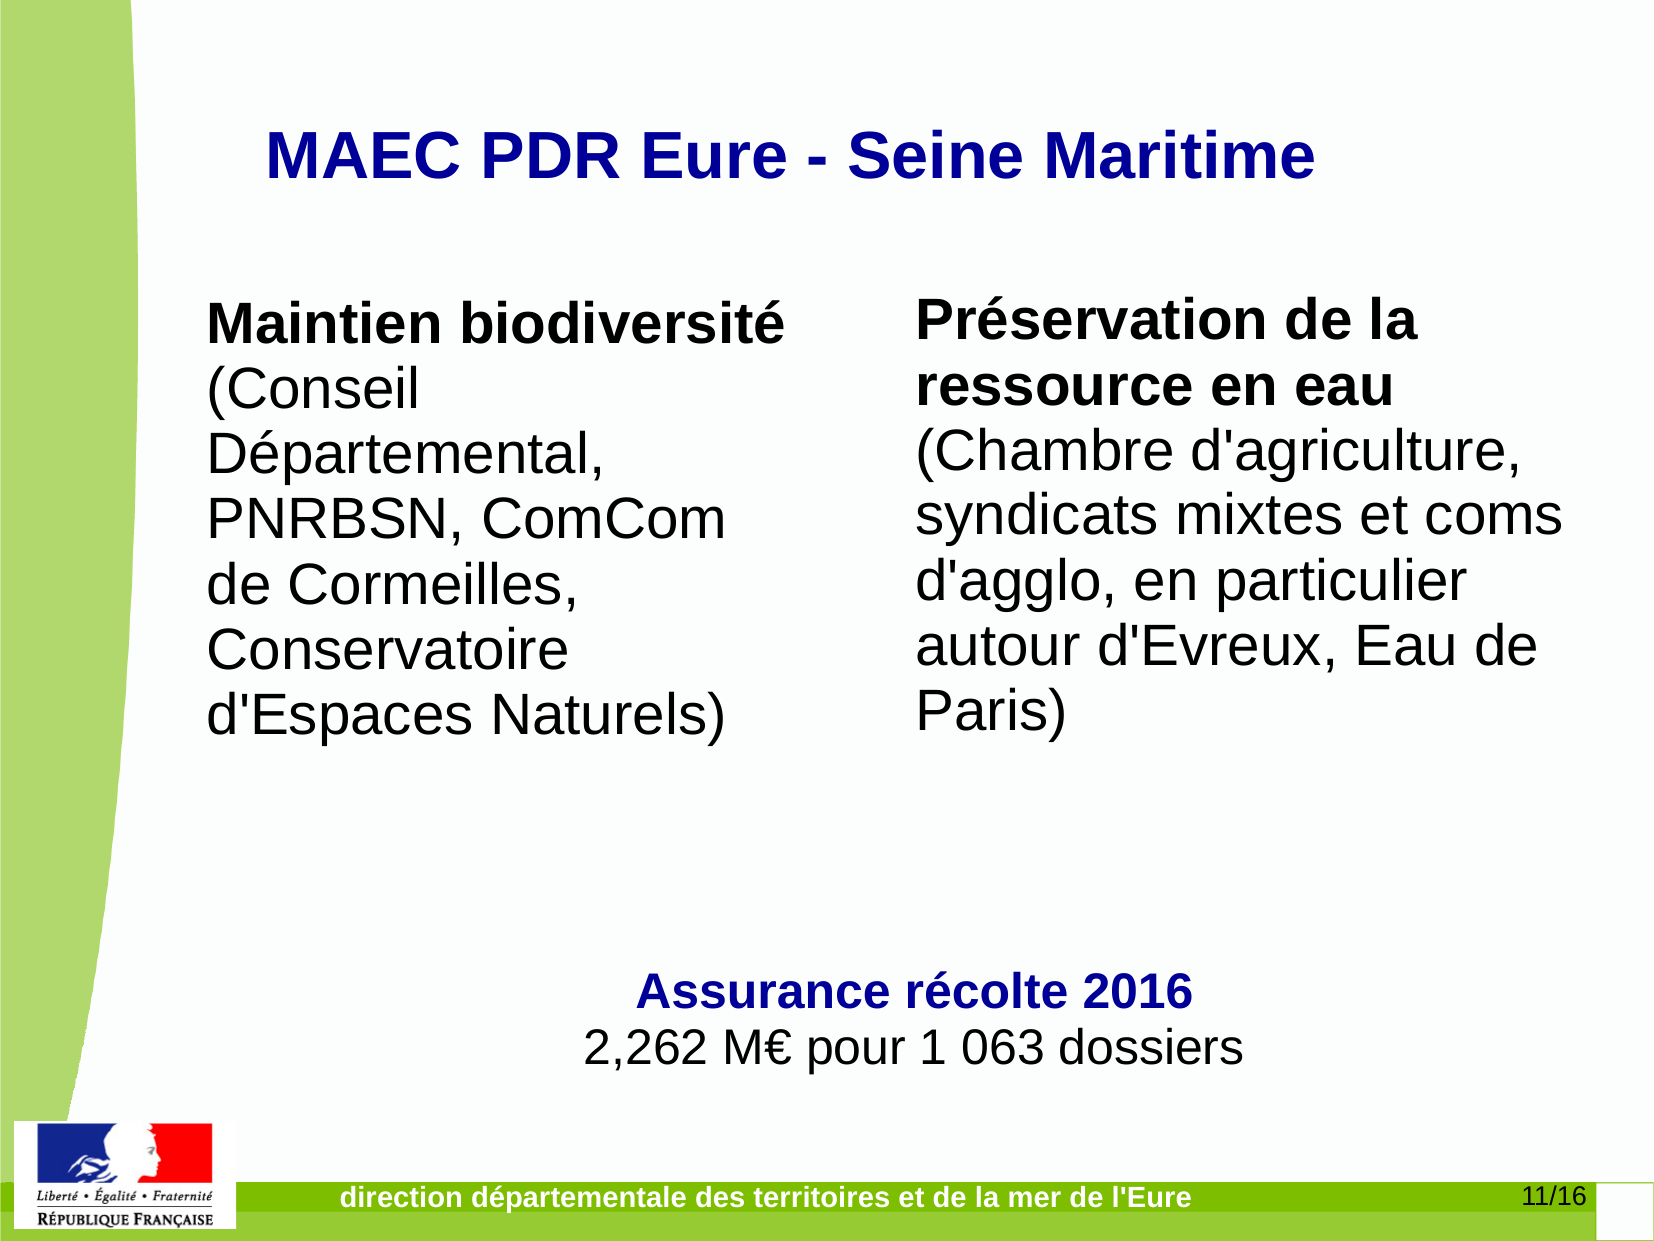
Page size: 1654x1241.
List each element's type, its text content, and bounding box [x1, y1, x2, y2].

text_box Assurance récolte 2016 2,262 M€ pour 1 063 dossiers [337, 893, 1506, 1146]
text_box MAEC PDR Eure - Seine Maritime [265, 118, 1329, 268]
picture [0, 0, 1654, 1241]
list Préservation de la ressource en eau (Chambre d'agriculture, syndicats mixtes et coms d'agglo, en particulier autour d'Evreux, Eau de Paris) [915, 88, 1577, 1123]
list Maintien biodiversité (Conseil Départemental, PNRBSN, ComCom de Cormeilles, Conservatoire d'Espaces Naturels) [135, 29, 798, 1110]
